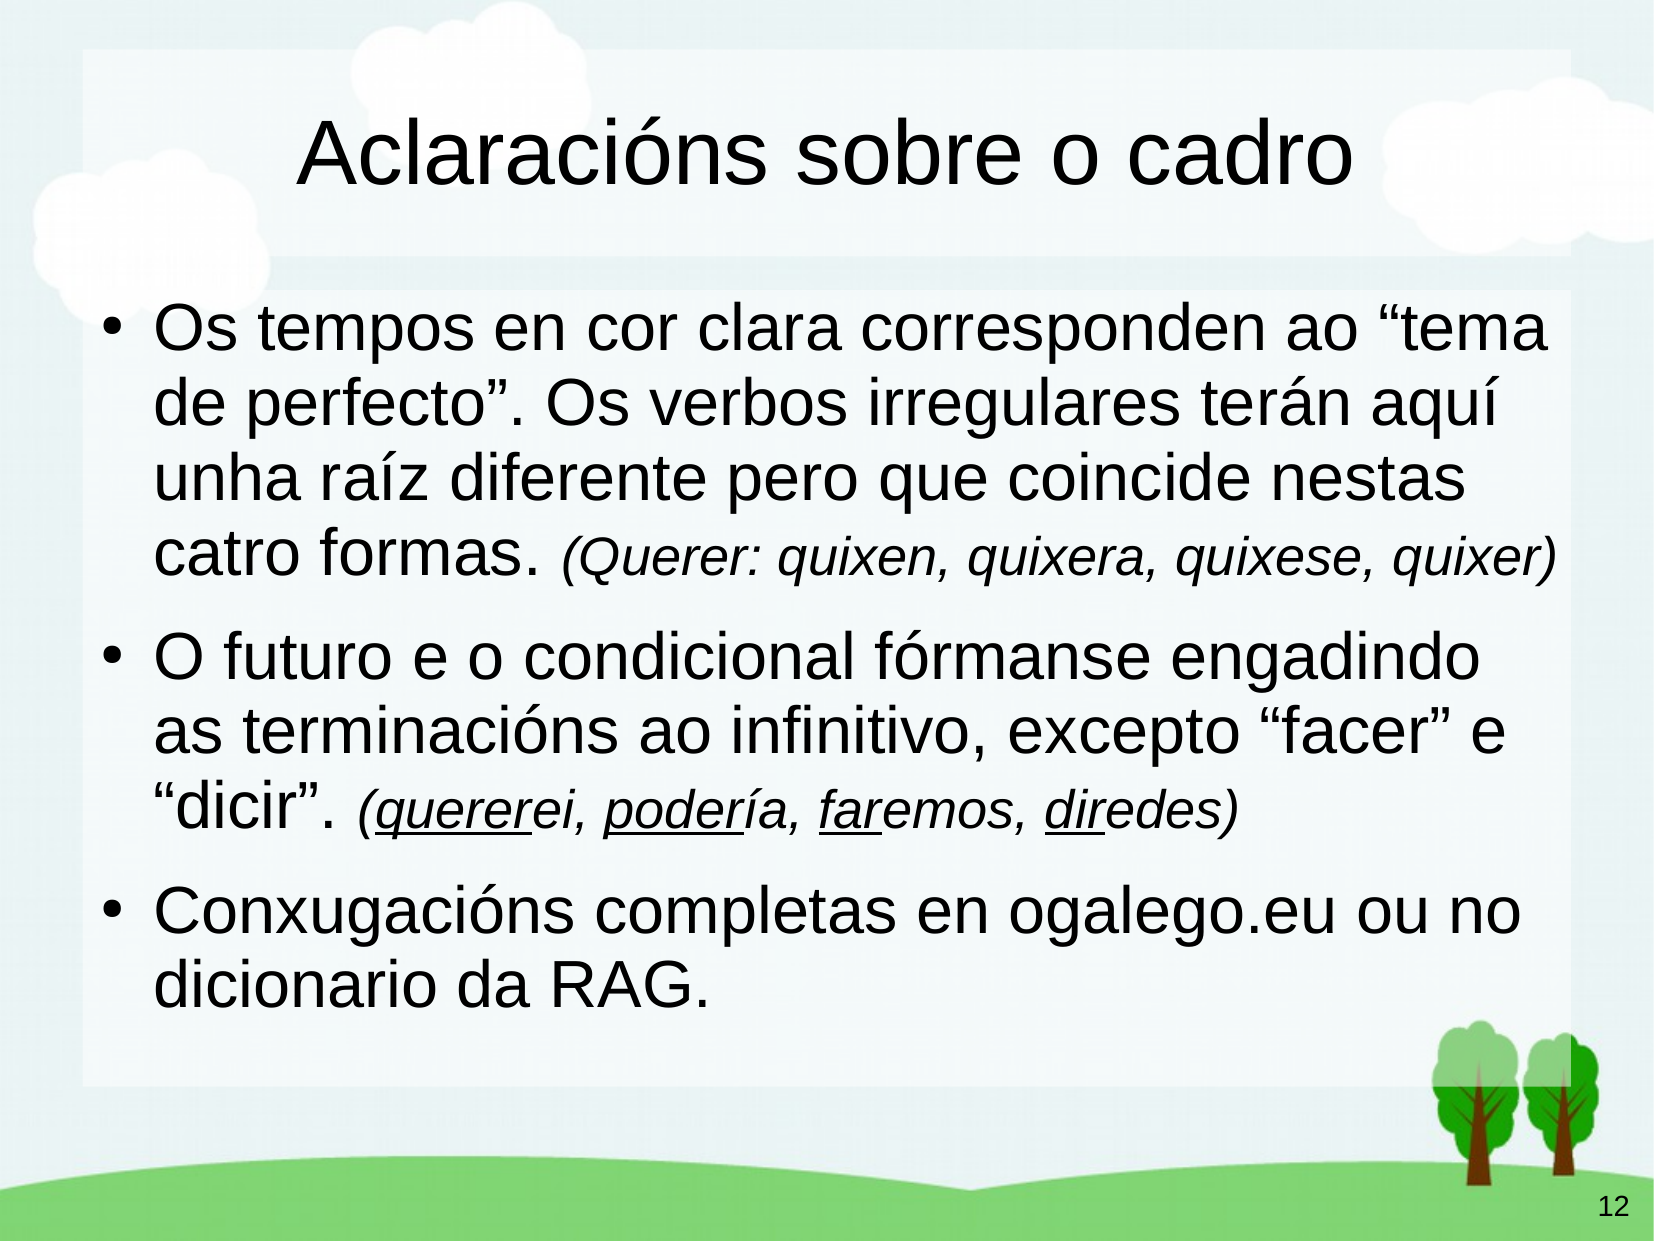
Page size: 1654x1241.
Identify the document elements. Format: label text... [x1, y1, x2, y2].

list Os tempos en cor clara corresponden ao “tema de perfecto”. Os verbos irregulares terán aquí unha raíz diferente pero que coincide nestas catro formas. (Querer: quixen, quixera, quixese, quixer) O futuro e o condicional fórmanse engadindo as terminacións ao infinitivo, excepto “facer” e “dicir”. (quererei, podería, faremos, diredes) Conxugacións completas en ogalego.eu ou no dicionario da RAG. [82, 290, 1571, 1087]
picture [0, 0, 1654, 1241]
title Aclaracións sobre o cadro [82, 49, 1571, 257]
